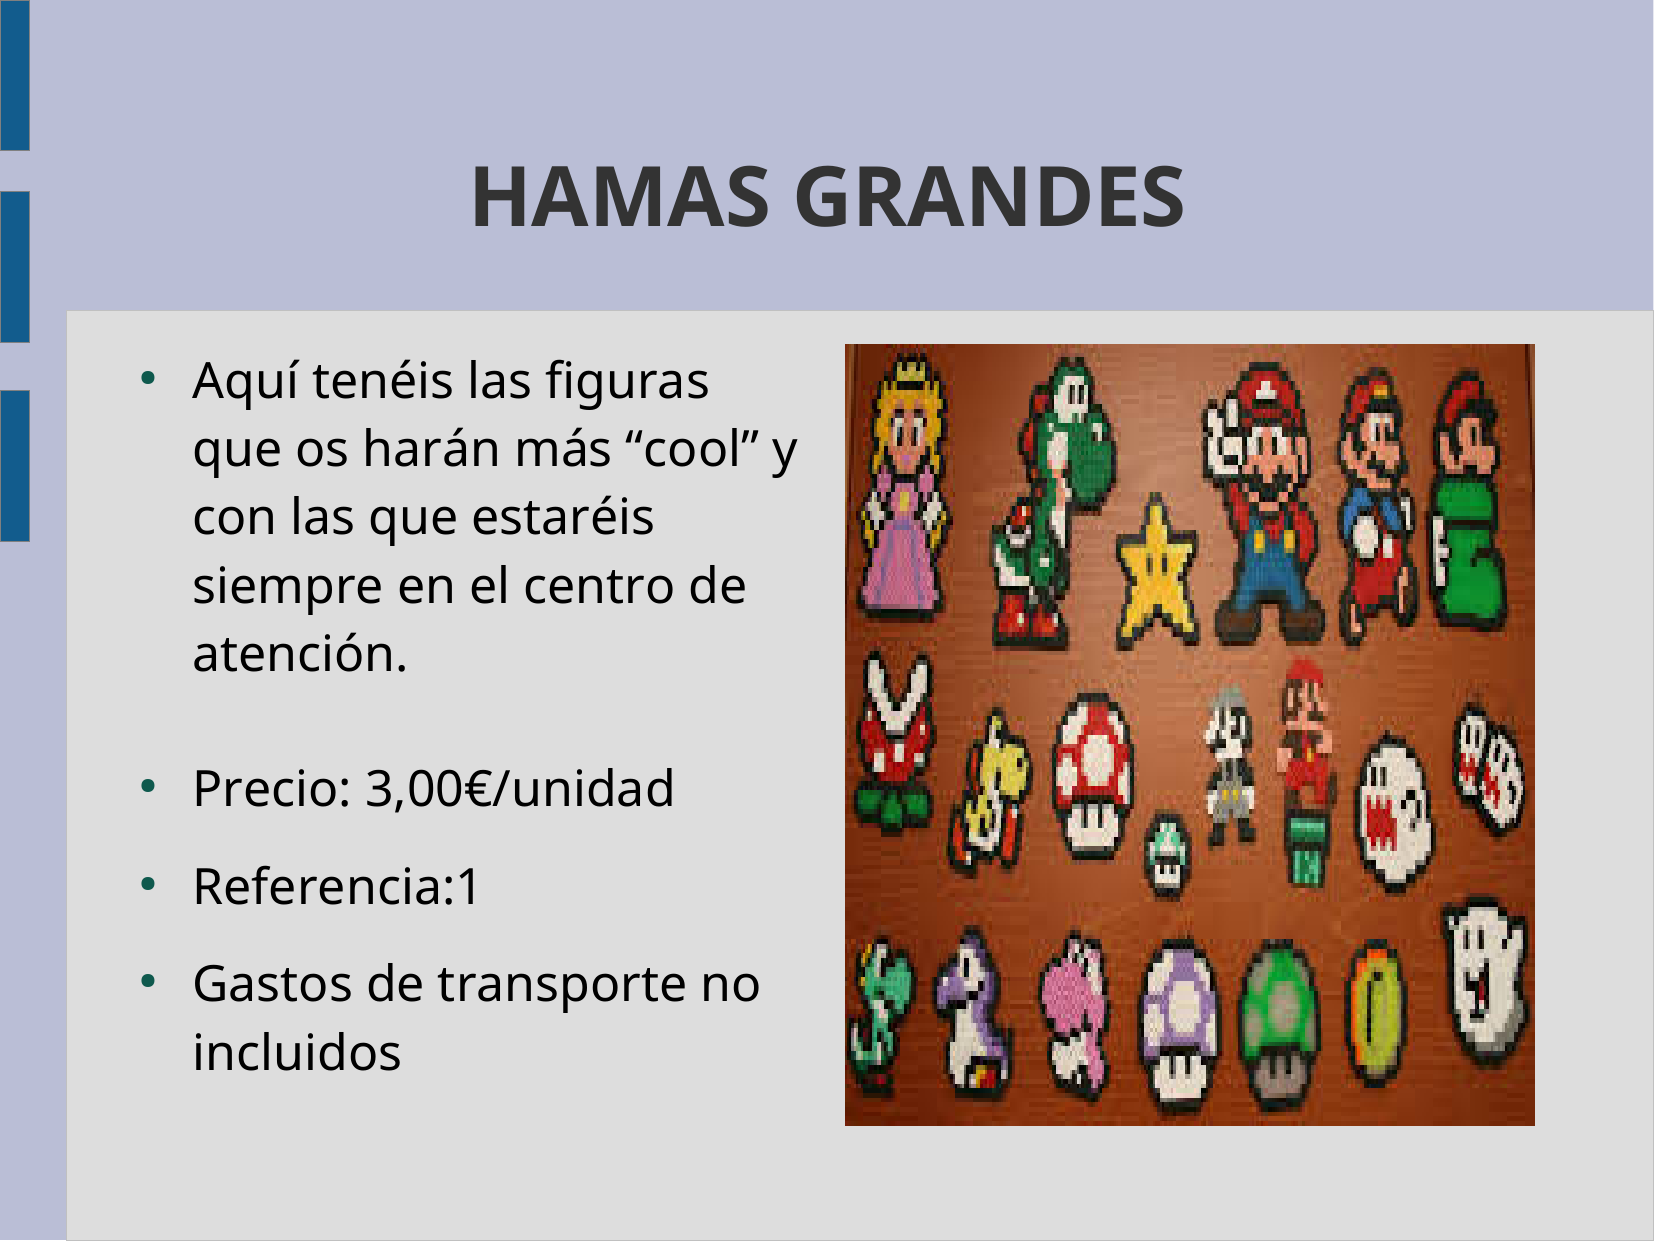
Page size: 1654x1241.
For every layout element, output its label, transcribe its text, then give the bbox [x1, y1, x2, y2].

picture [845, 344, 1535, 1127]
list Precio: 3,00€/unidad Referencia:1 Gastos de transporte no incluidos [121, 752, 811, 1126]
list Aquí tenéis las figuras que os harán más “cool” y con las que estaréis siempre en el centro de atención. [121, 344, 811, 718]
title HAMAS GRANDES [121, 91, 1534, 299]
